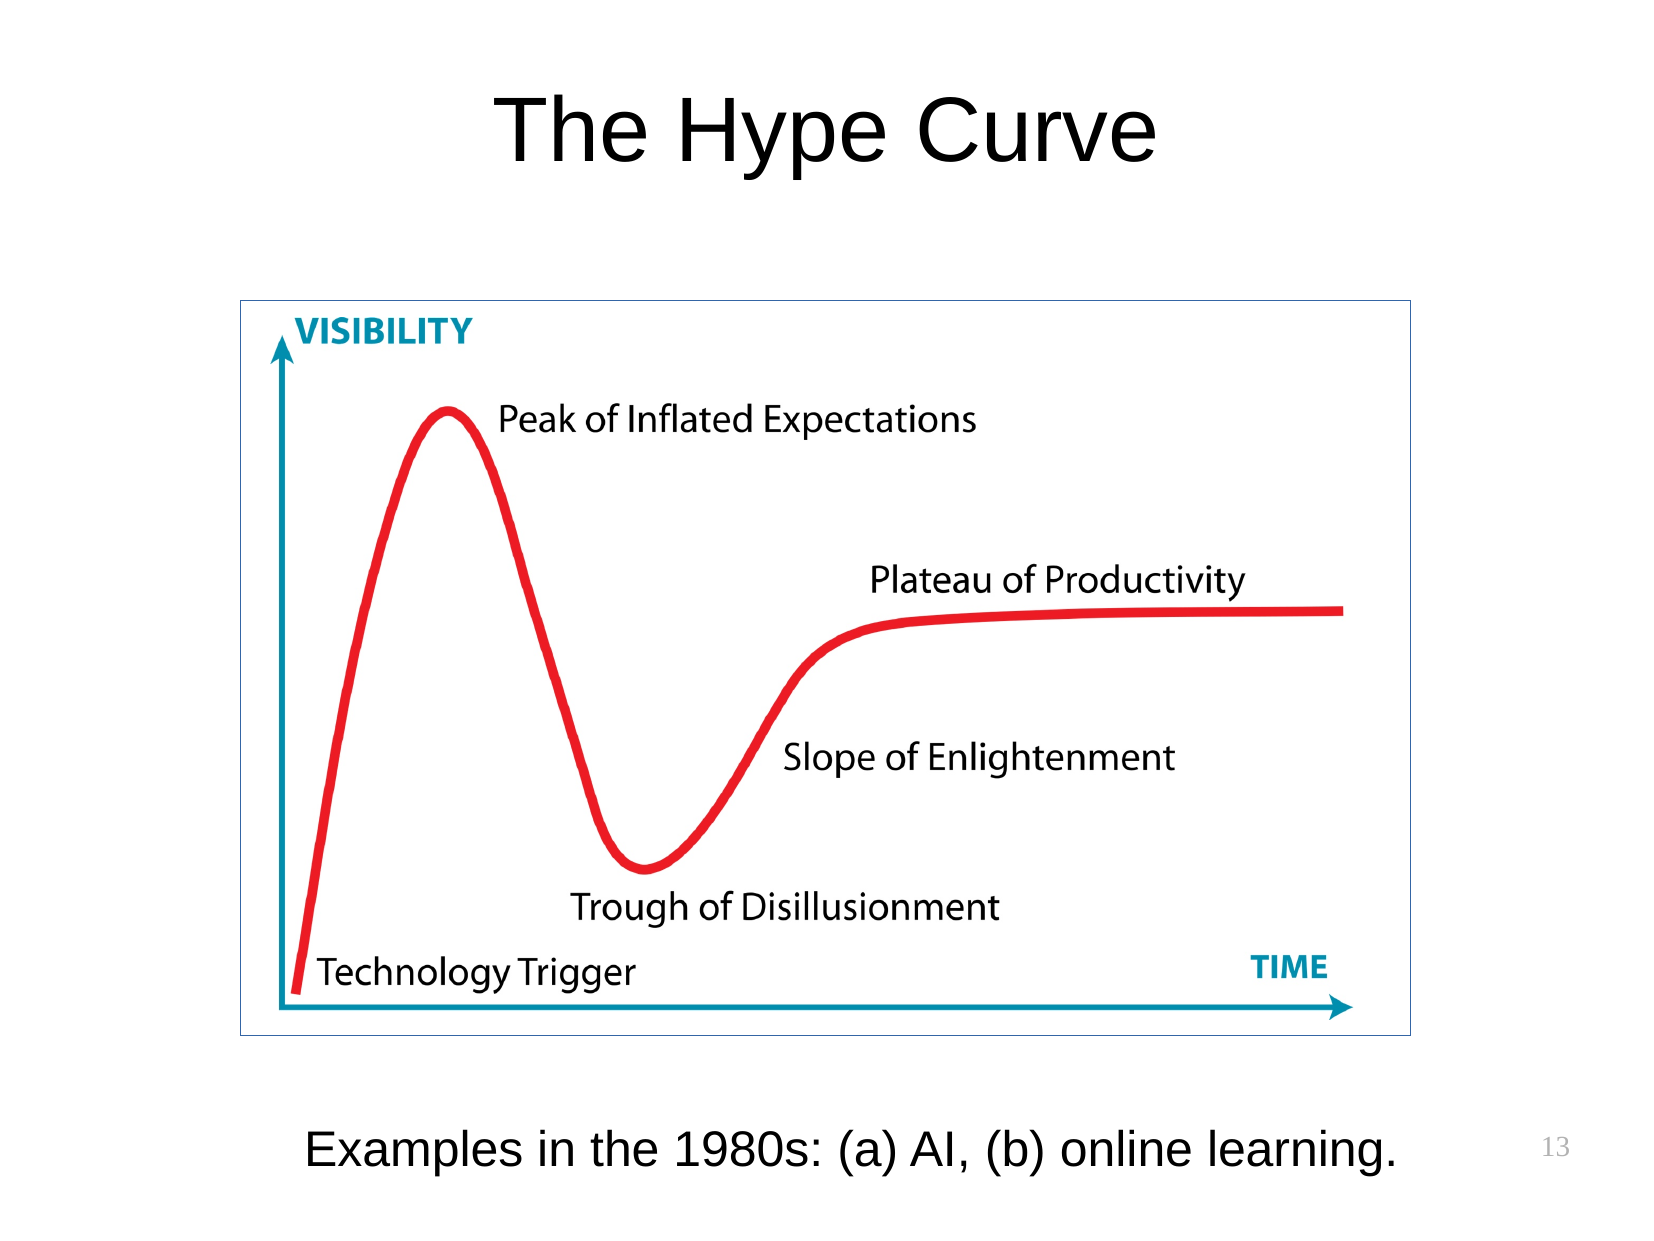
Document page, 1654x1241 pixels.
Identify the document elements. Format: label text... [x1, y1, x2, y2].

text_box [240, 300, 1411, 1036]
title The Hype Curve [82, 25, 1571, 233]
picture [270, 317, 1354, 1021]
text_box Examples in the 1980s: (a) AI, (b) online learning. [225, 1083, 1479, 1216]
